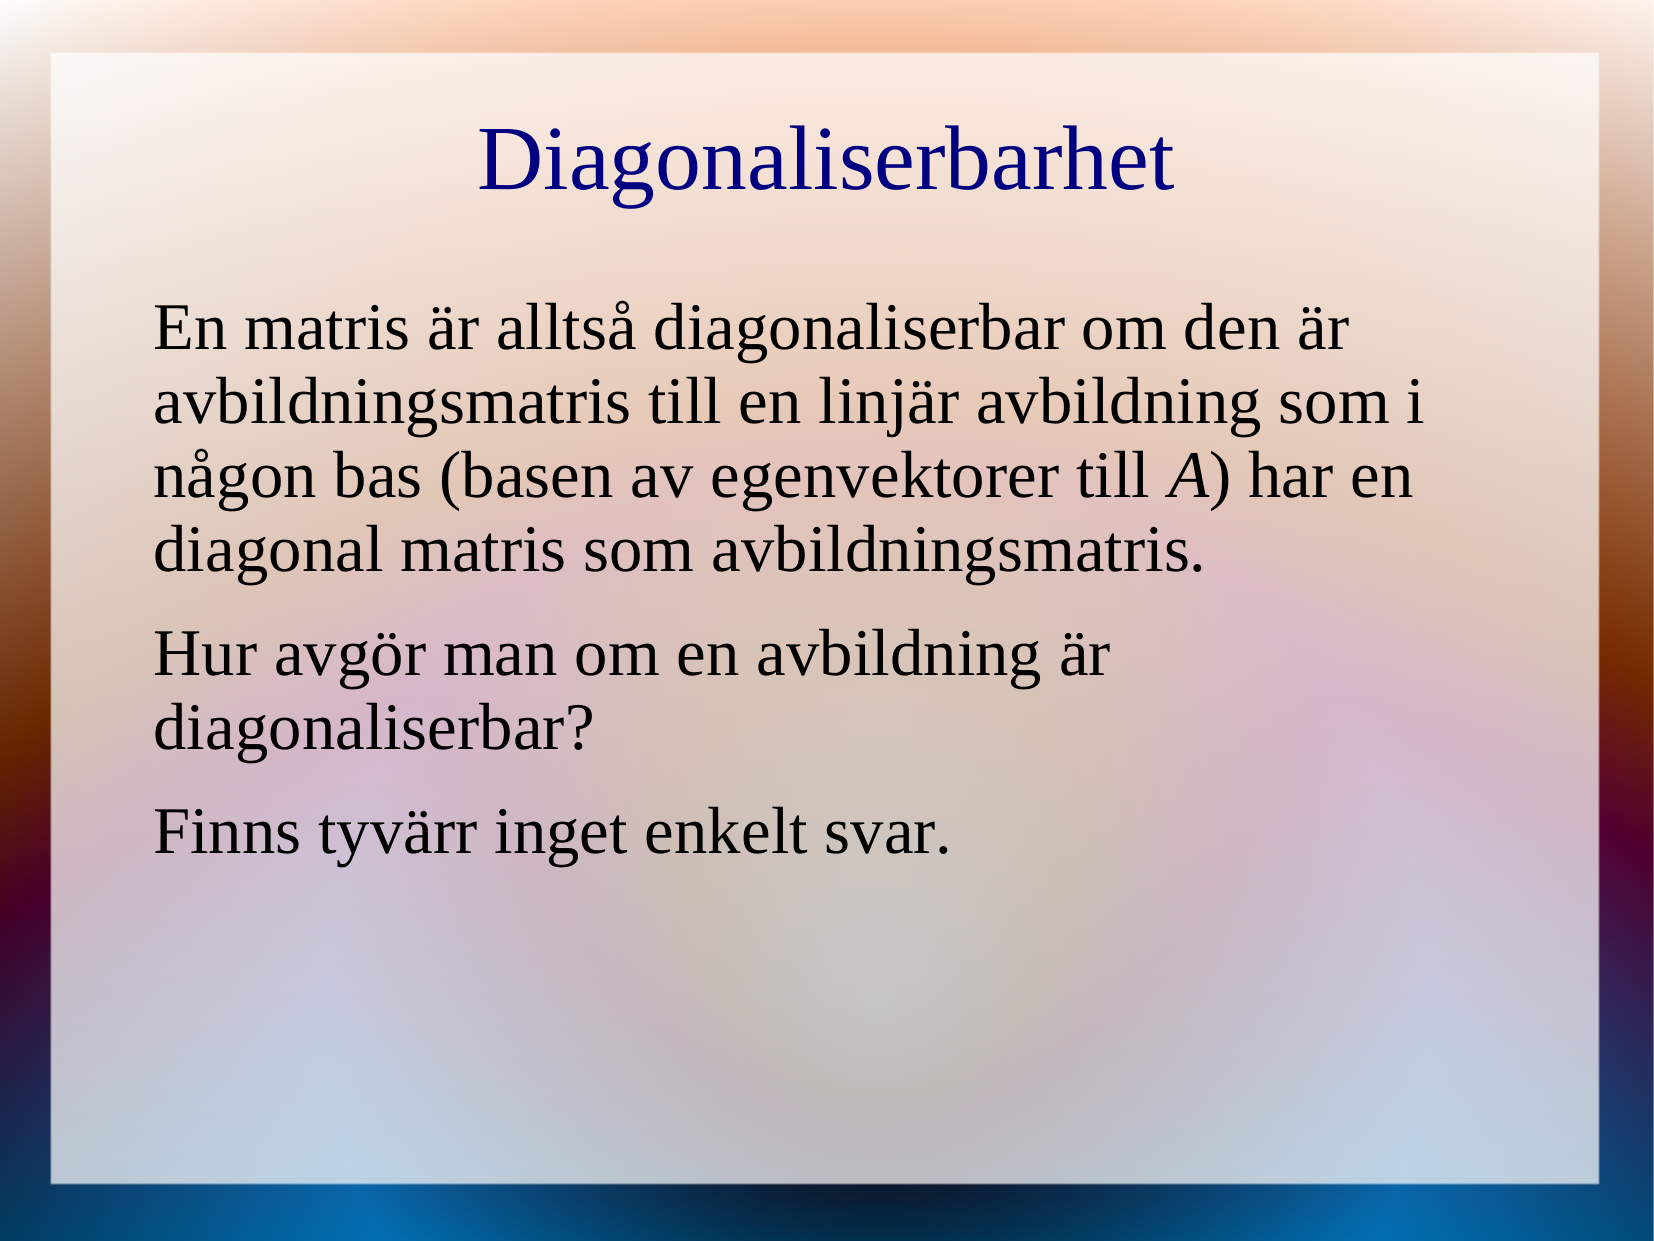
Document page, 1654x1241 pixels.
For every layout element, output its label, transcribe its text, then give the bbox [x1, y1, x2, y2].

picture [0, 0, 1654, 1241]
title Diagonaliserbarhet [82, 55, 1571, 263]
list En matris är alltså diagonaliserbar om den är avbildningsmatris till en linjär avbildning som i någon bas (basen av egenvektorer till A) har en diagonal matris som avbildningsmatris. Hur avgör man om en avbildning är diagonaliserbar? Finns tyvärr inget enkelt svar. [82, 290, 1571, 1109]
